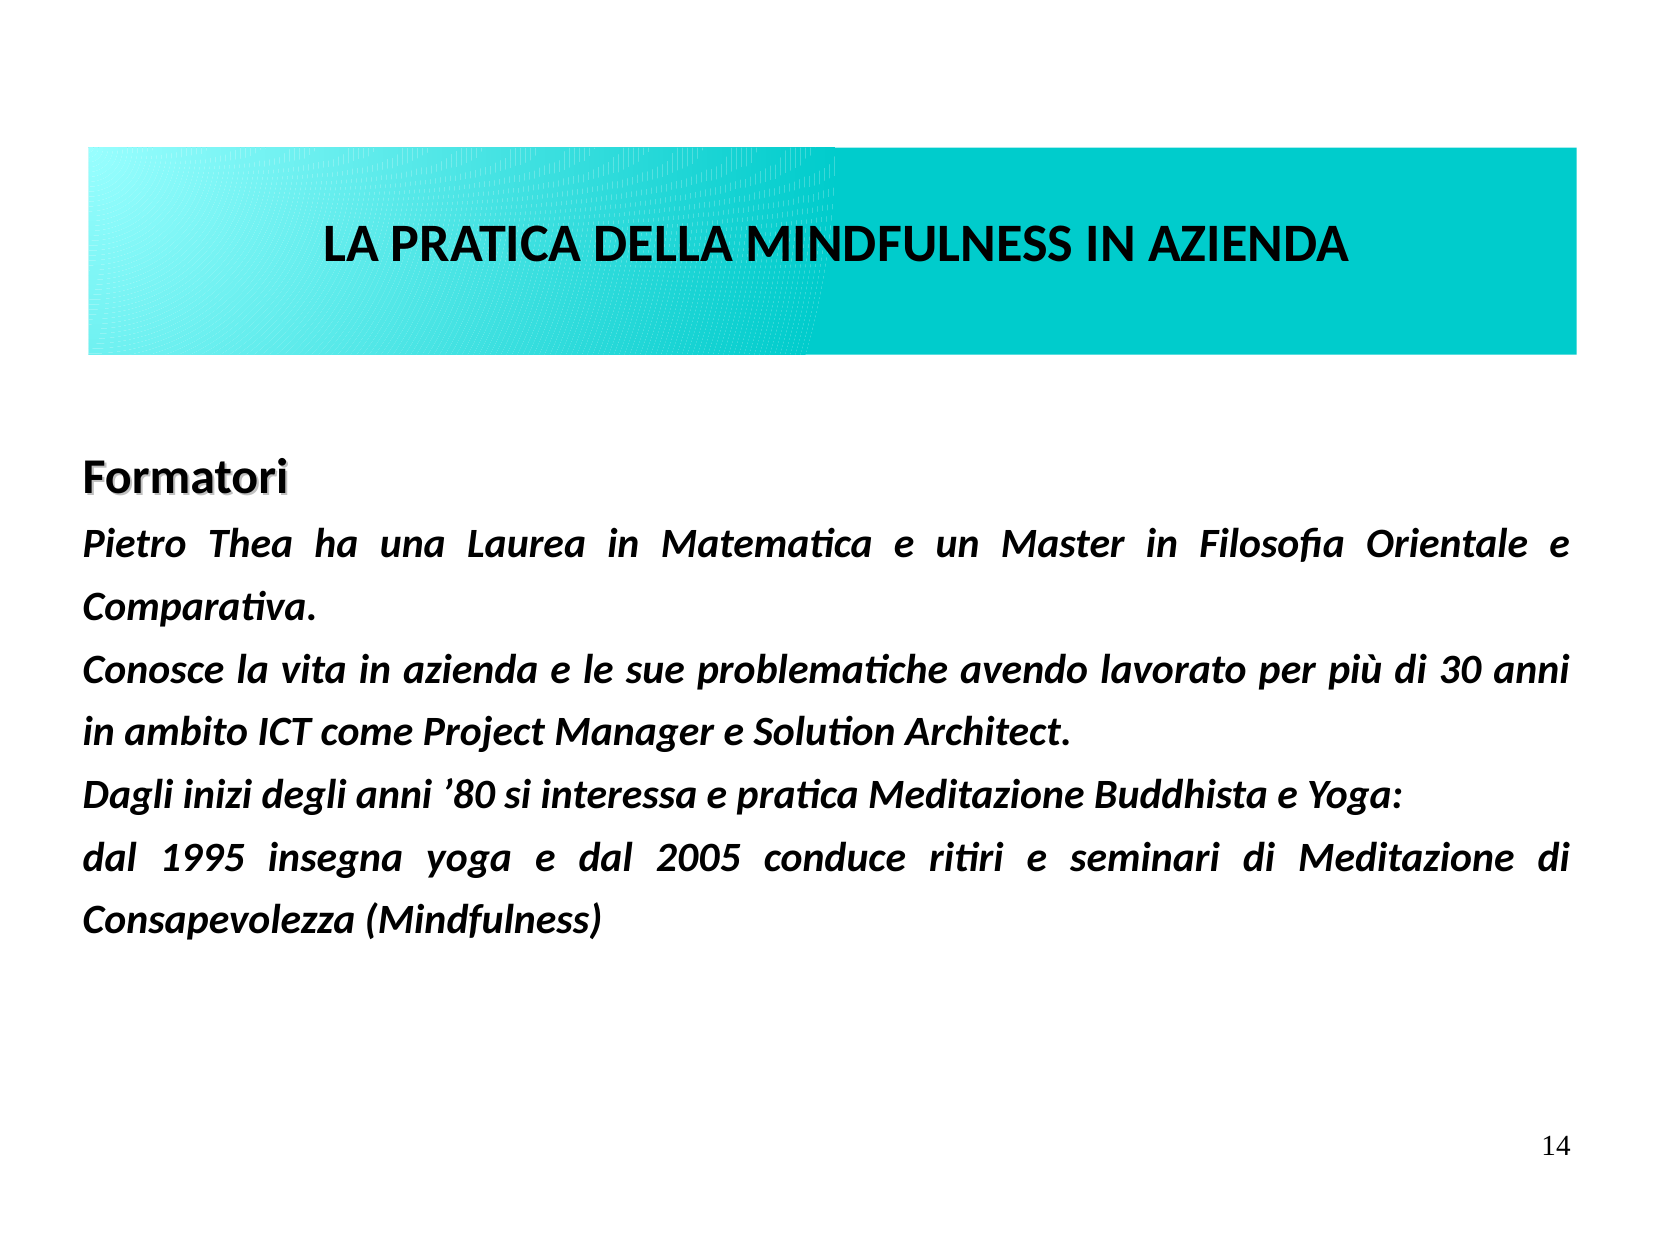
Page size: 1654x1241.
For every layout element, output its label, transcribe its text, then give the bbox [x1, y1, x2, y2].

title LA PRATICA DELLA MINDFULNESS IN AZIENDA [88, 147, 1577, 355]
subtitle Formatori Pietro Thea ha una Laurea in Matematica e un Master in Filosofia Orientale e Comparativa. Conosce la vita in azienda e le sue problematiche avendo lavorato per più di 30 anni in ambito ICT come Project Manager e Solution Architect. Dagli inizi degli anni ’80 si interessa e pratica Meditazione Buddhista e Yoga: dal 1995 insegna yoga e dal 2005 conduce ritiri e seminari di Meditazione di Consapevolezza (Mindfulness) [82, 213, 1571, 1086]
